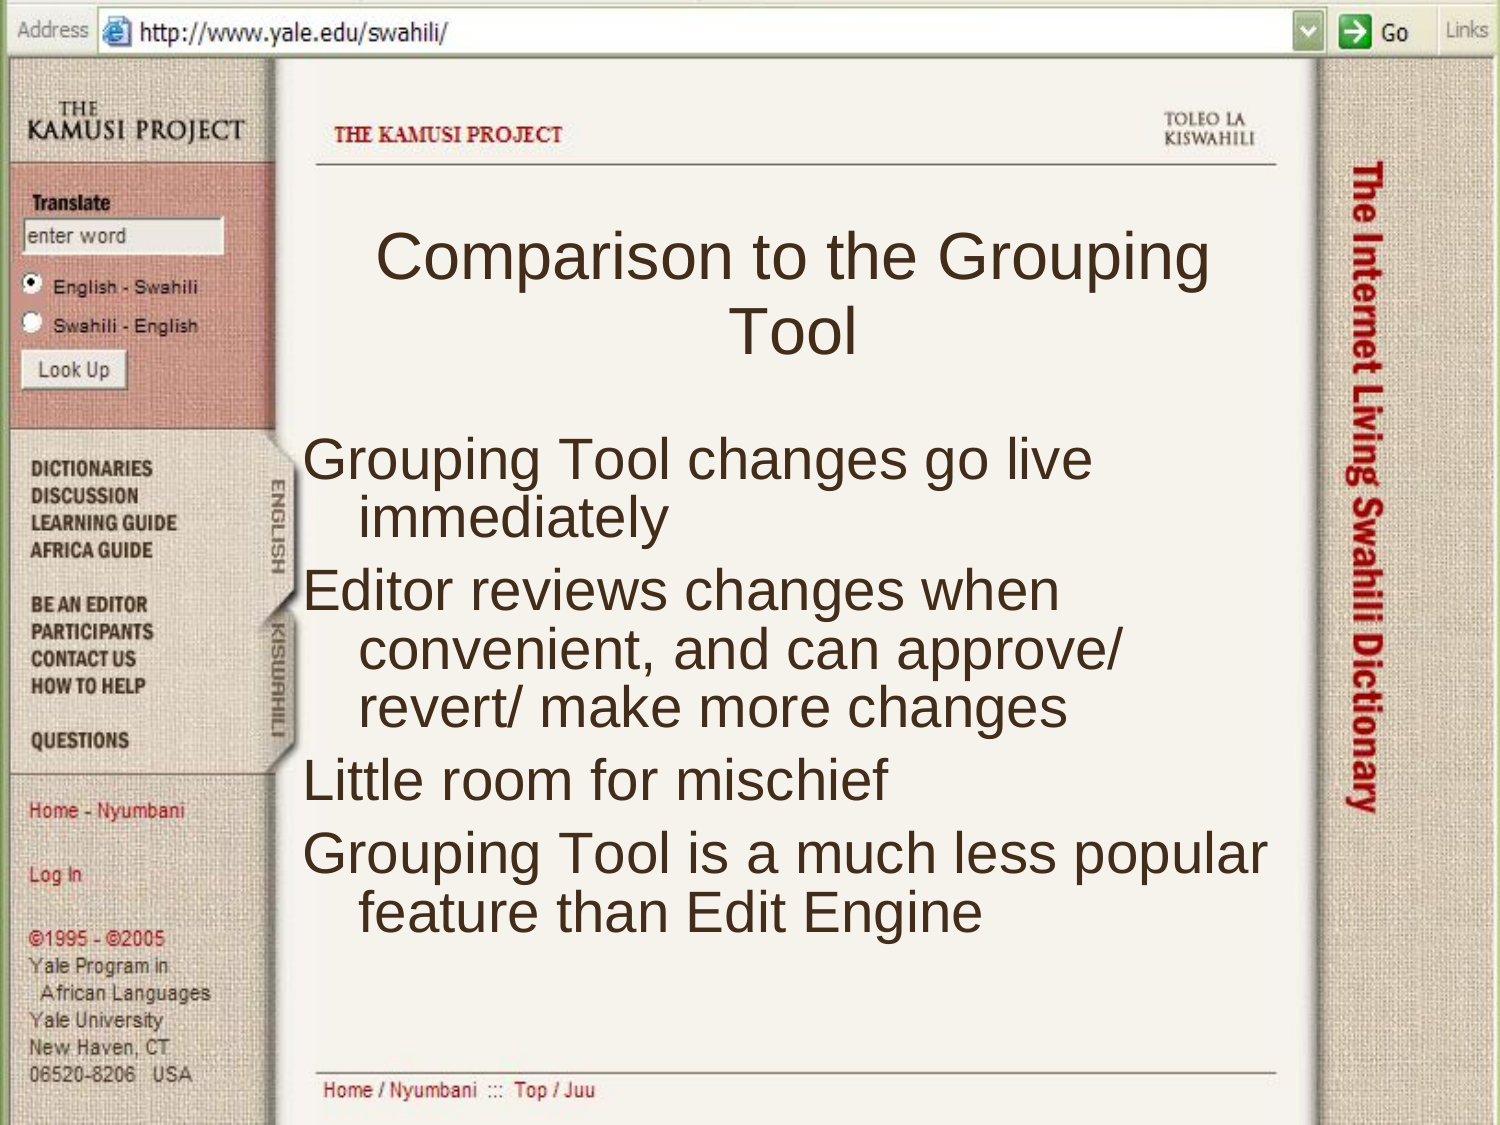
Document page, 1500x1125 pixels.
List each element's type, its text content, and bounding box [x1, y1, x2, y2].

list Grouping Tool changes go live immediately Editor reviews changes when convenient, and can approve/ revert/ make more changes Little room for mischief Grouping Tool is a much less popular feature than Edit Engine [287, 425, 1300, 1006]
picture [0, 0, 1500, 1125]
title Comparison to the Grouping Tool [287, 199, 1300, 388]
